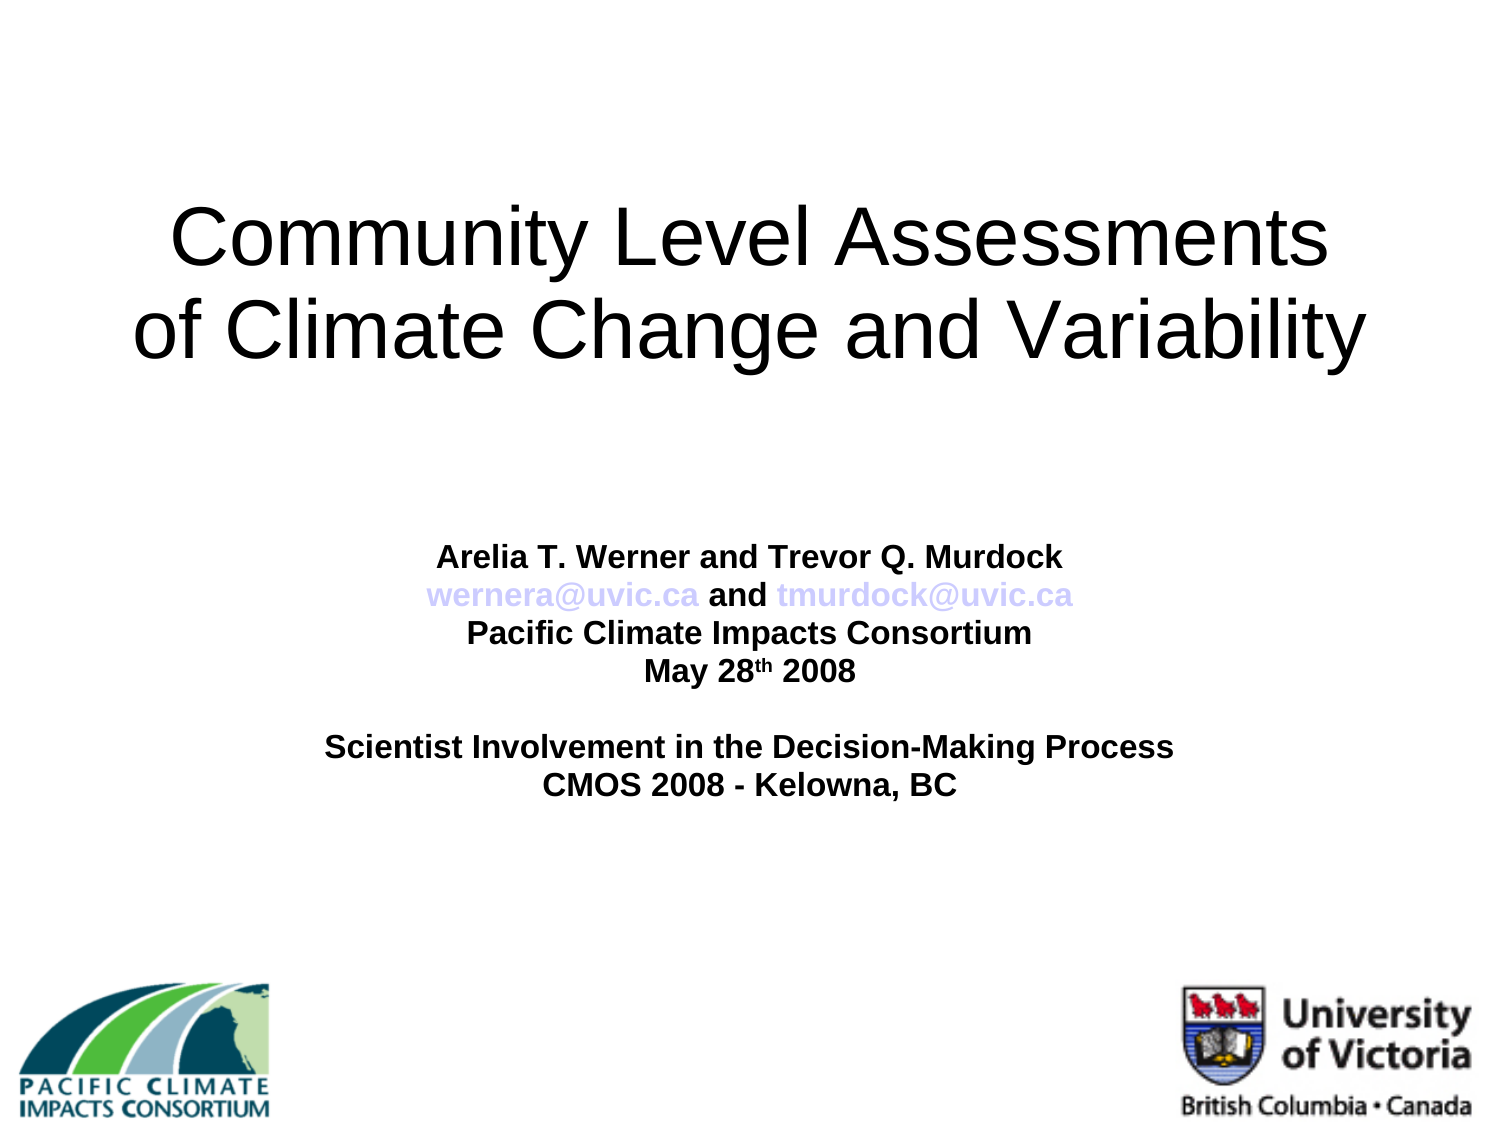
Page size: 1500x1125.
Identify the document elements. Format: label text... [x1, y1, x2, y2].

picture [1175, 979, 1500, 1124]
title Community Level Assessments of Climate Change and Variability [112, 162, 1388, 404]
subtitle Arelia T. Werner and Trevor Q. Murdock wernera@uvic.ca and tmurdock@uvic.ca Pacific Climate Impacts Consortium May 28th 2008 Scientist Involvement in the Decision-Making Process CMOS 2008 - Kelowna, BC [225, 537, 1276, 827]
chart [12, 977, 276, 1125]
